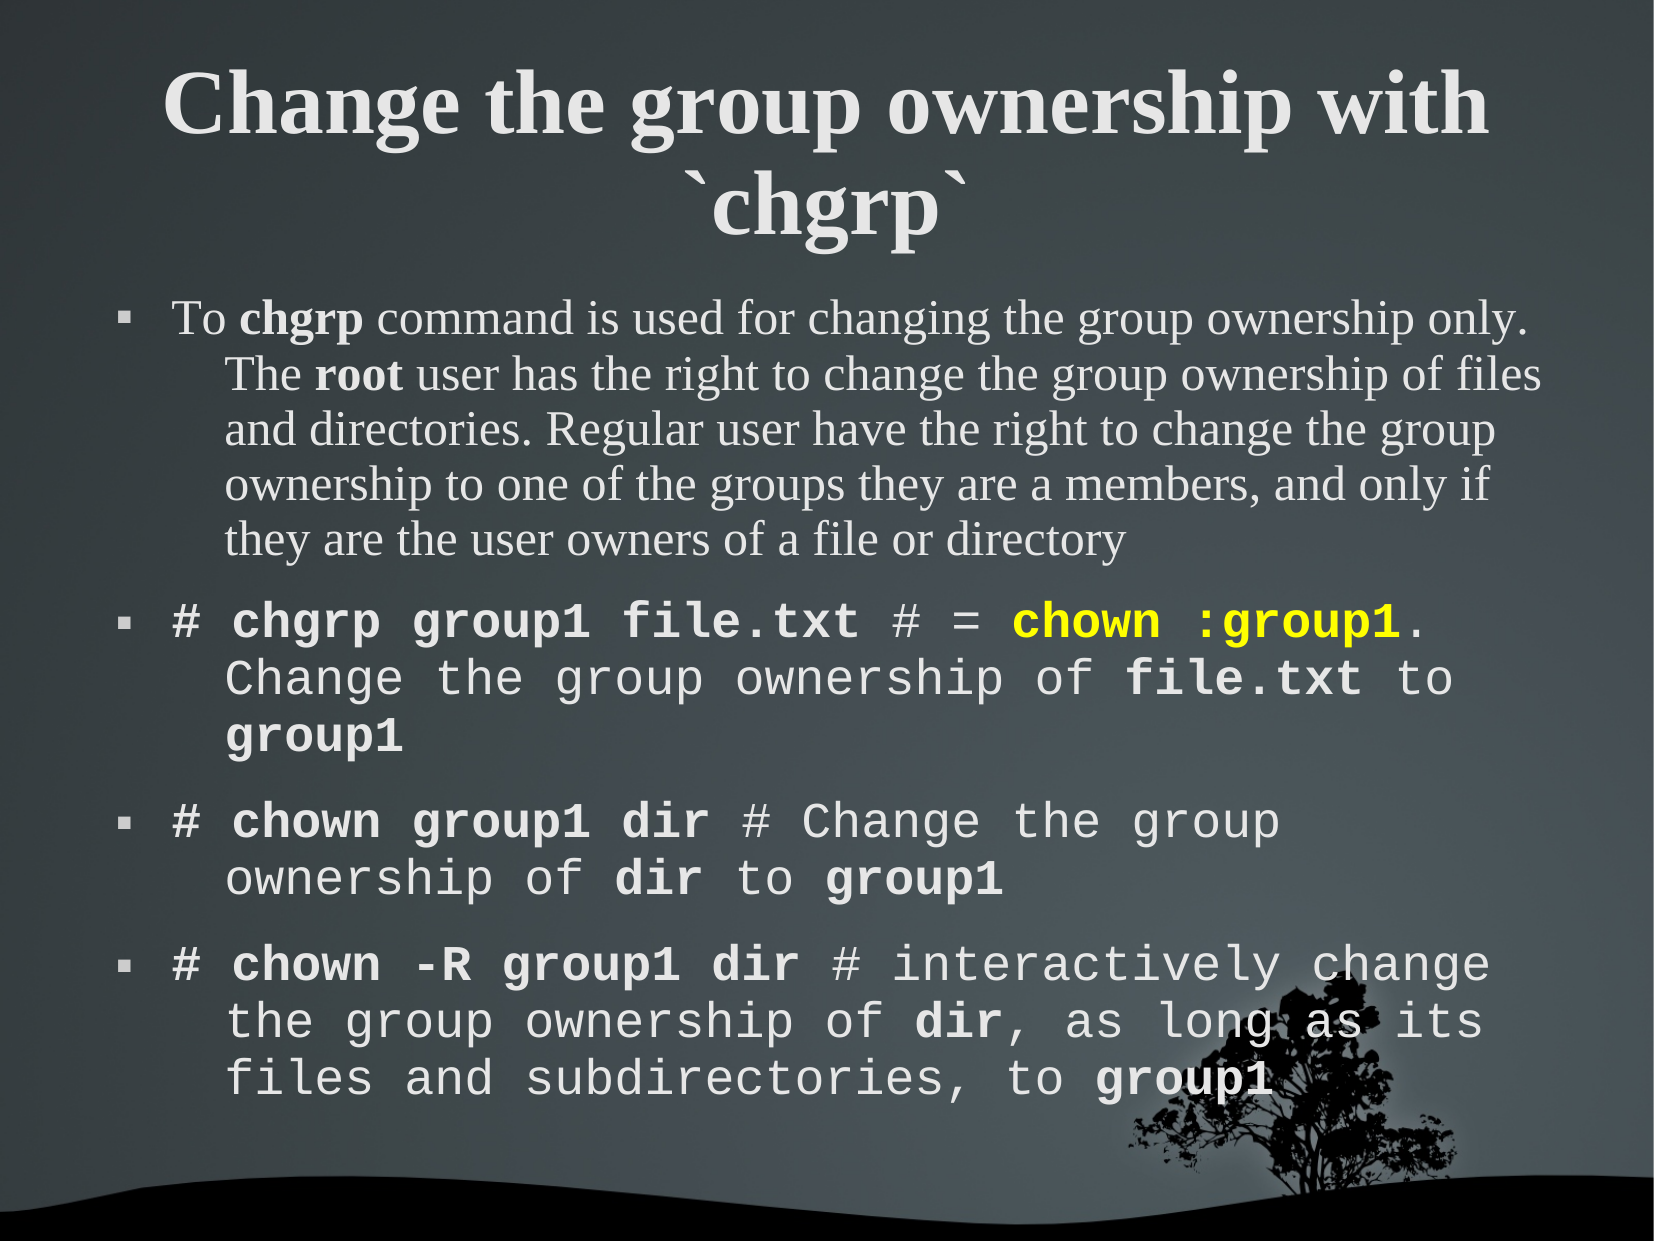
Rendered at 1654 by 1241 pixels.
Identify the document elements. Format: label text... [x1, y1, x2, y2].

list To chgrp command is used for changing the group ownership only. The root user has the right to change the group ownership of files and directories. Regular user have the right to change the group ownership to one of the groups they are a members, and only if they are the user owners of a file or directory # chgrp group1 file.txt # = chown :group1. Change the group ownership of file.txt to group1 # chown group1 dir # Change the group ownership of dir to group1 # chown -R group1 dir # interactively change the group ownership of dir, as long as its files and subdirectories, to group1 [82, 290, 1571, 1233]
title Change the group ownership with `chgrp` [82, 49, 1571, 257]
picture [0, 0, 1654, 1241]
